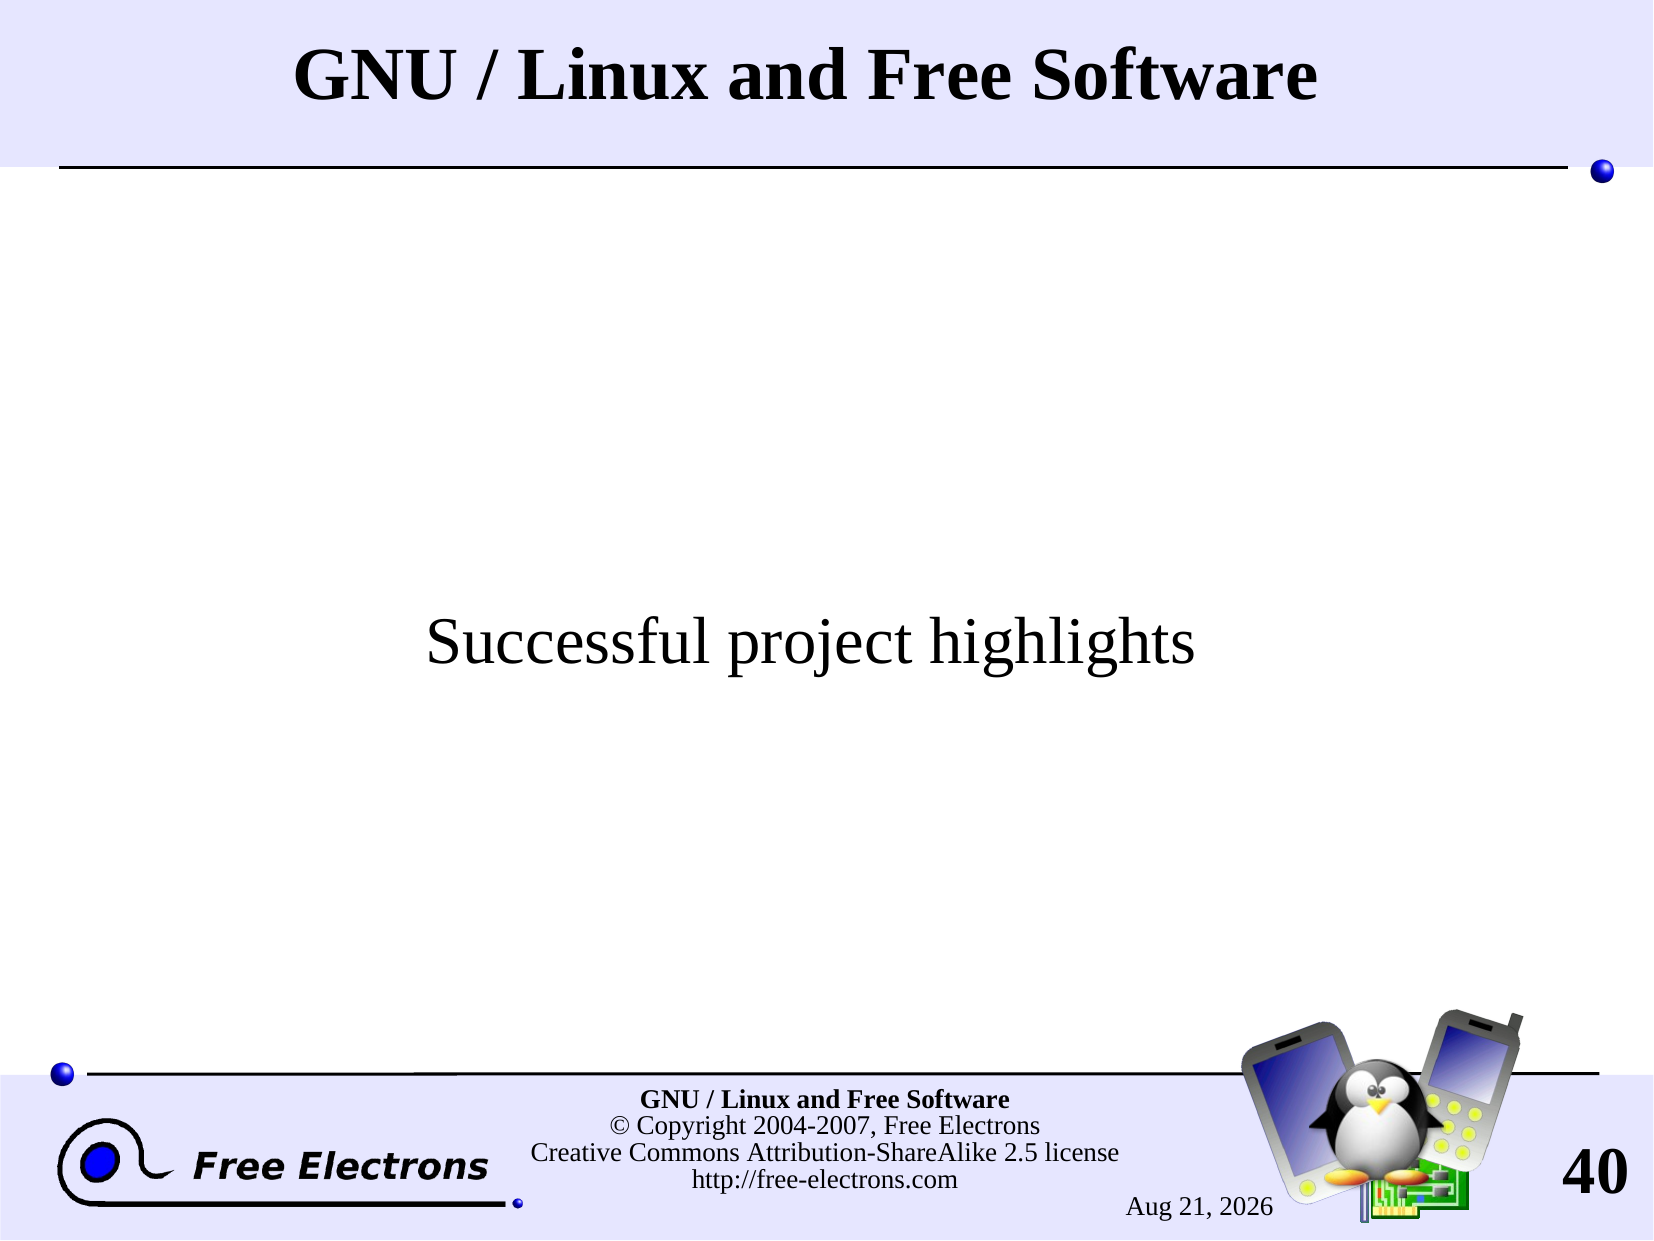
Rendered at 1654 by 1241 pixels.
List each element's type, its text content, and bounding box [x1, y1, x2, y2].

subtitle Successful project highlights [105, 216, 1518, 1066]
picture [1231, 1007, 1538, 1241]
picture [50, 1107, 527, 1216]
title GNU / Linux and Free Software [60, 25, 1551, 124]
